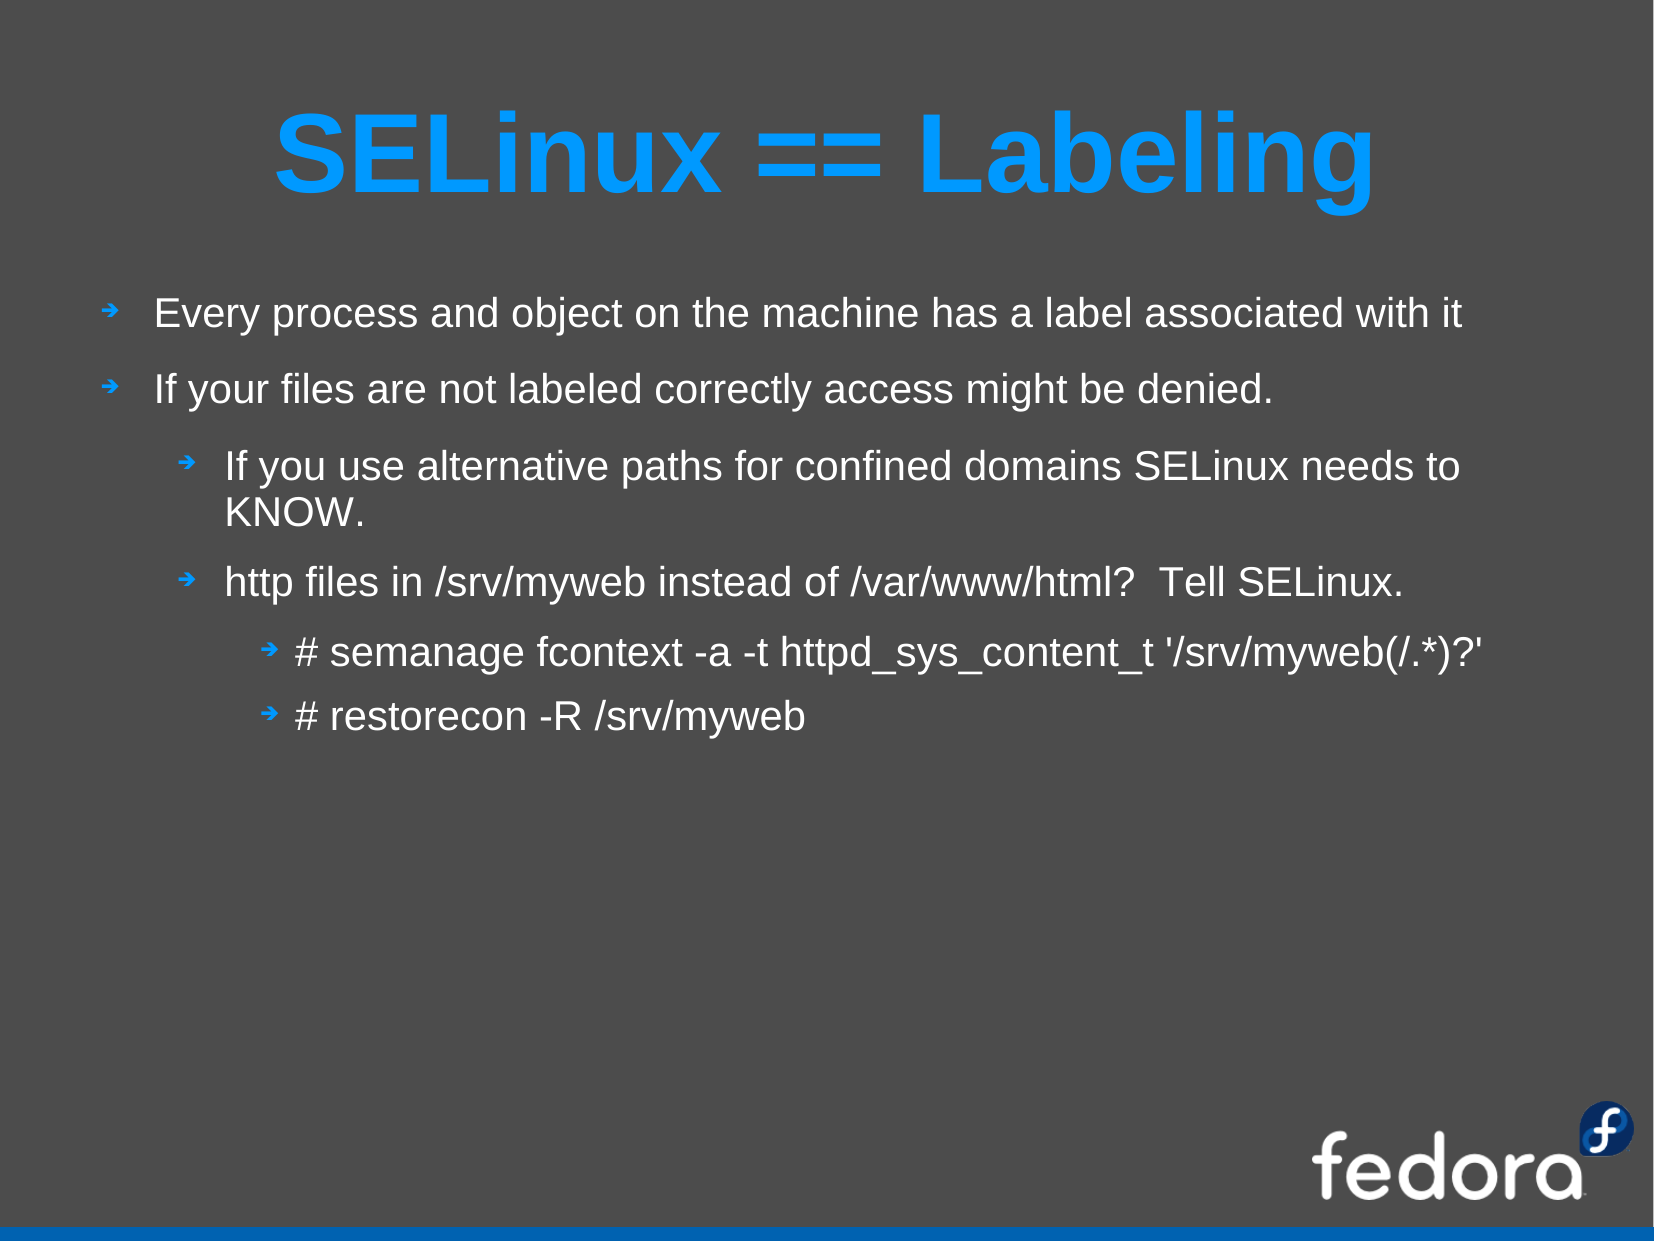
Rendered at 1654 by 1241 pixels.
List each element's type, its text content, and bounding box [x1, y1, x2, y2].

list Every process and object on the machine has a label associated with it If your files are not labeled correctly access might be denied. If you use alternative paths for confined domains SELinux needs to KNOW. http files in /srv/myweb instead of /var/www/html? Tell SELinux. # semanage fcontext -a -t httpd_sys_content_t '/srv/myweb(/.*)?' # restorecon -R /srv/myweb [82, 290, 1571, 1094]
picture [1312, 1101, 1634, 1200]
title SELinux == Labeling [82, 49, 1571, 257]
